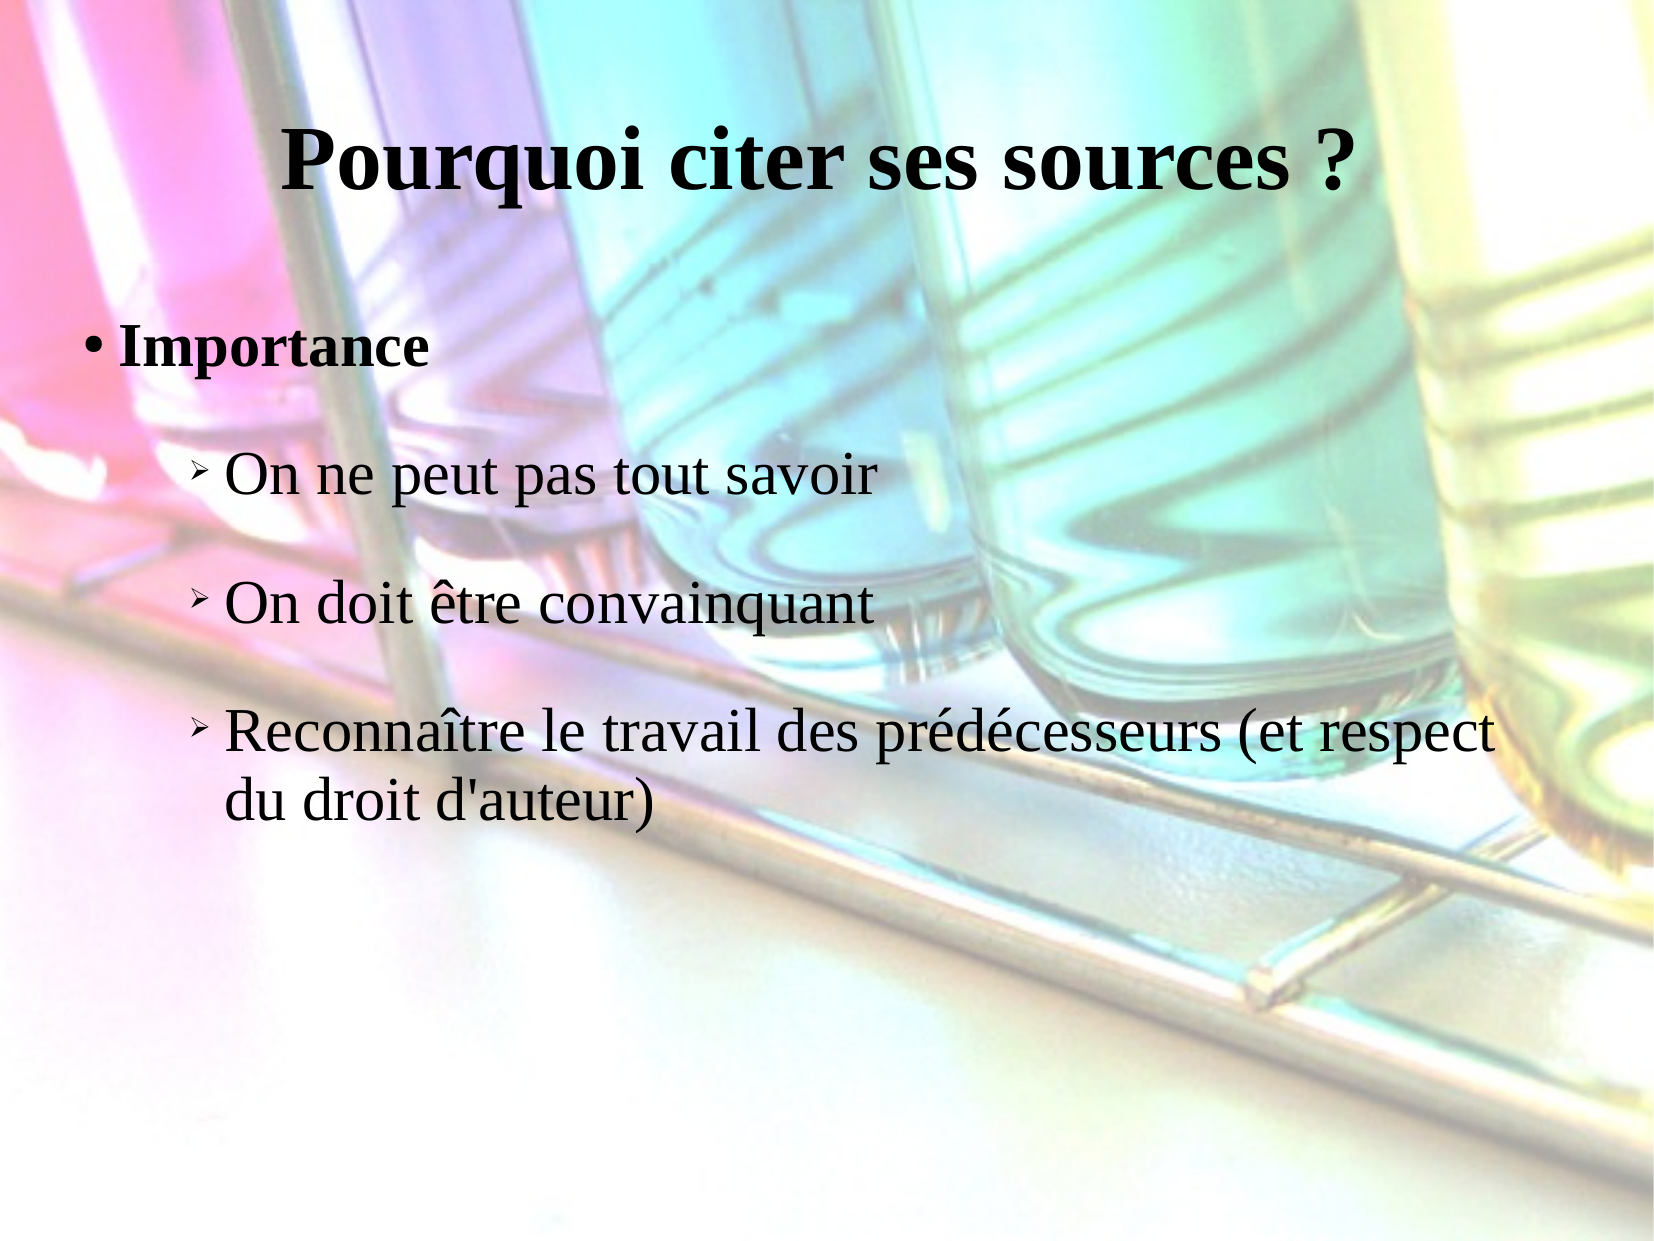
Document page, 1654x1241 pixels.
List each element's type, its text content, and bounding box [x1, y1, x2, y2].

text_box Importance On ne peut pas tout savoir On doit être convainquant Reconnaître le travail des prédécesseurs (et respect du droit d'auteur) [82, 310, 1571, 835]
title Pourquoi citer ses sources ? [76, 55, 1566, 263]
picture [0, 0, 1654, 1241]
